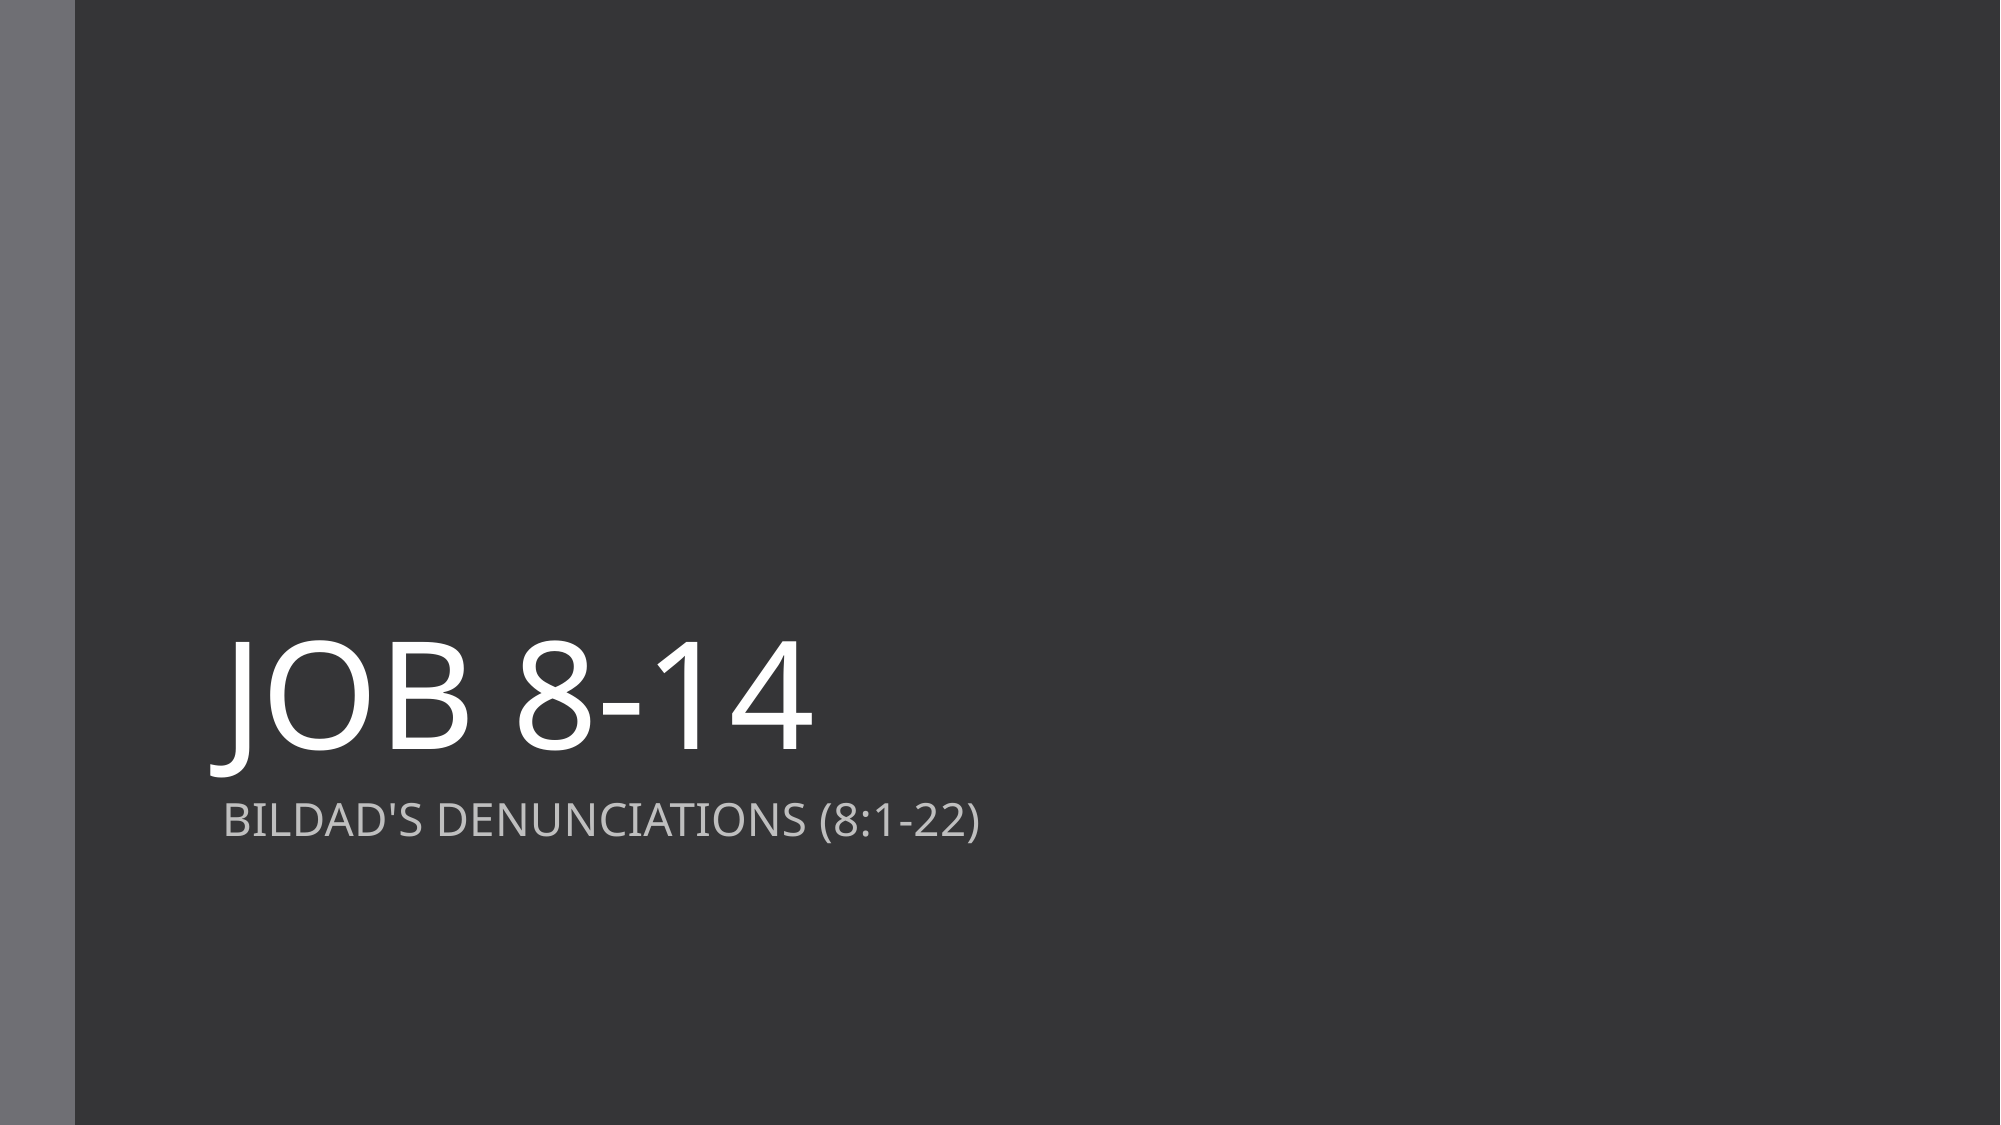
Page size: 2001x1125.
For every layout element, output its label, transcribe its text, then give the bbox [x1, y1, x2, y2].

subtitle BILDAD'S DENUNCIATIONS (8:1-22) [206, 787, 1752, 1066]
title JOB 8-14 [206, 124, 1752, 787]
